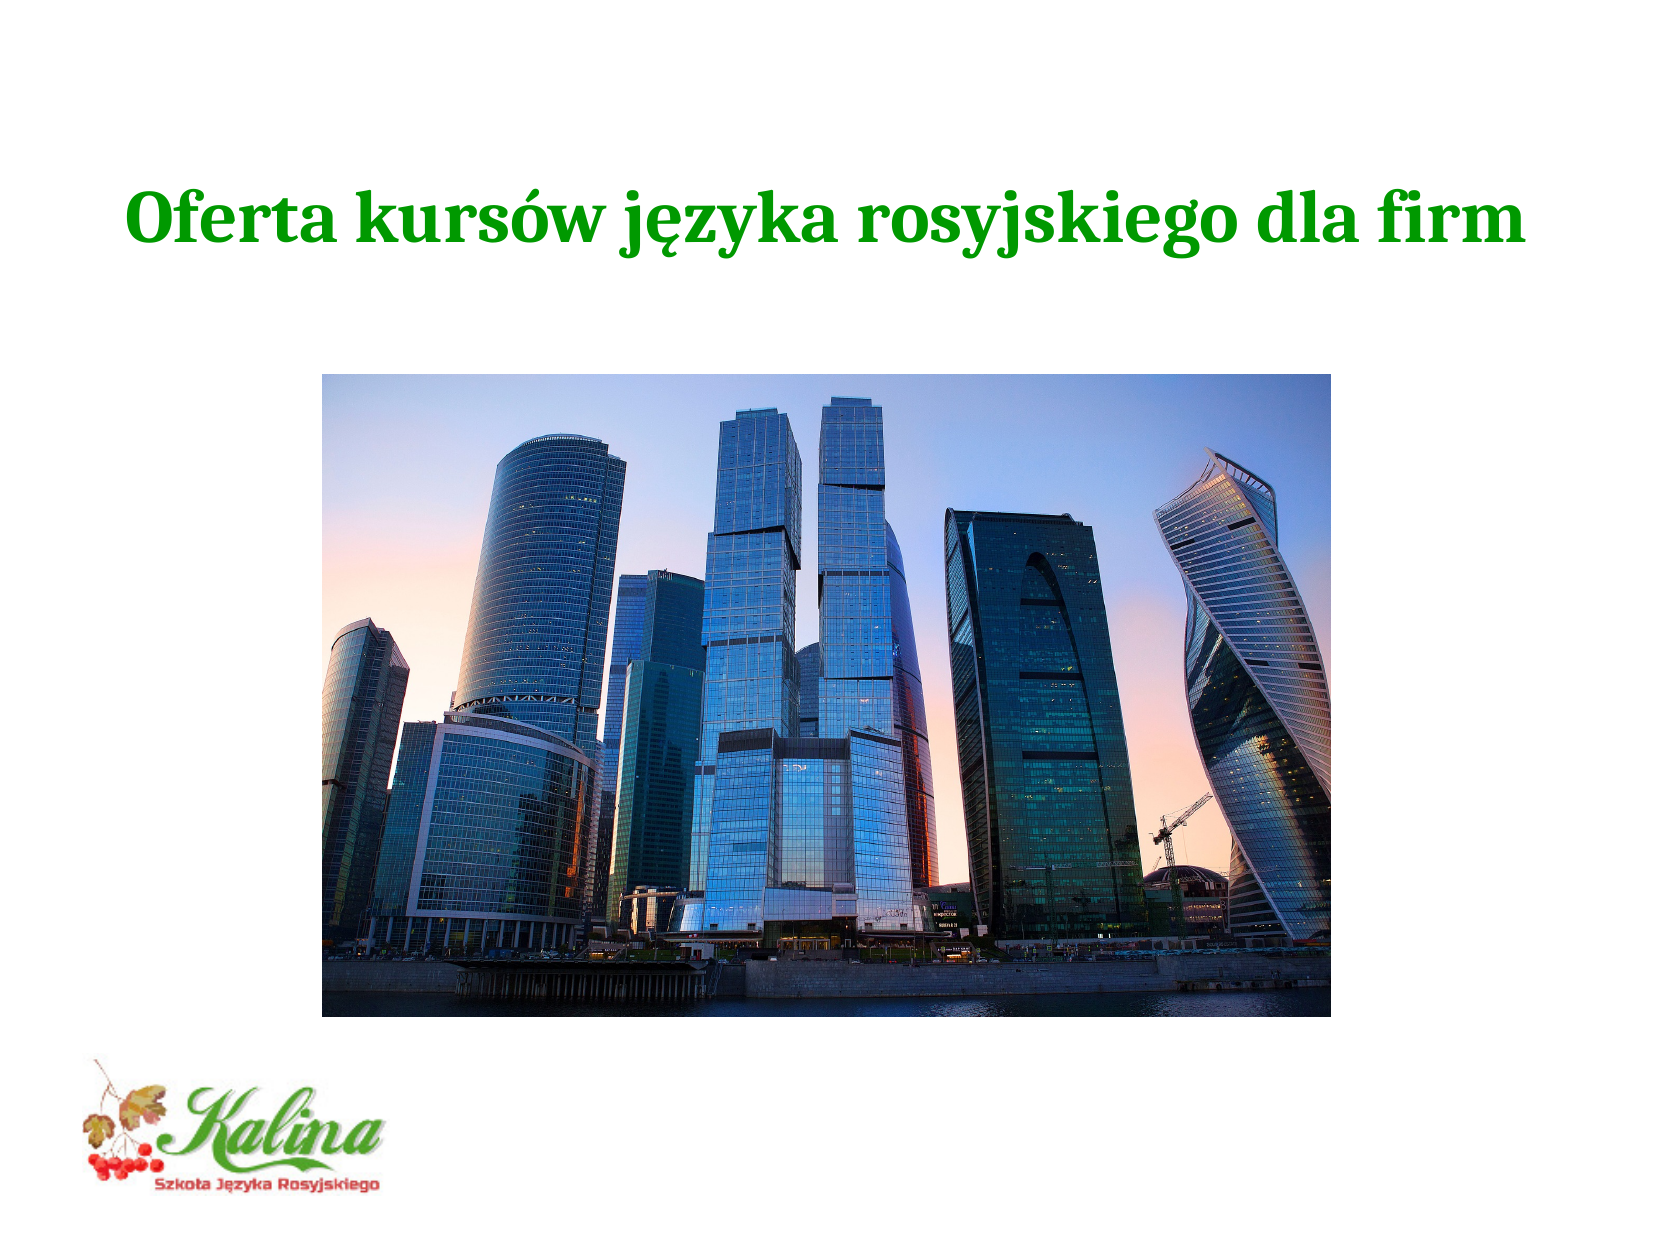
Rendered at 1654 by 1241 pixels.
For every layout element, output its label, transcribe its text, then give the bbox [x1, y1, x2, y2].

picture [322, 374, 1331, 1017]
title Oferta kursów języka rosyjskiego dla firm [82, 0, 1571, 375]
picture [82, 1053, 390, 1196]
